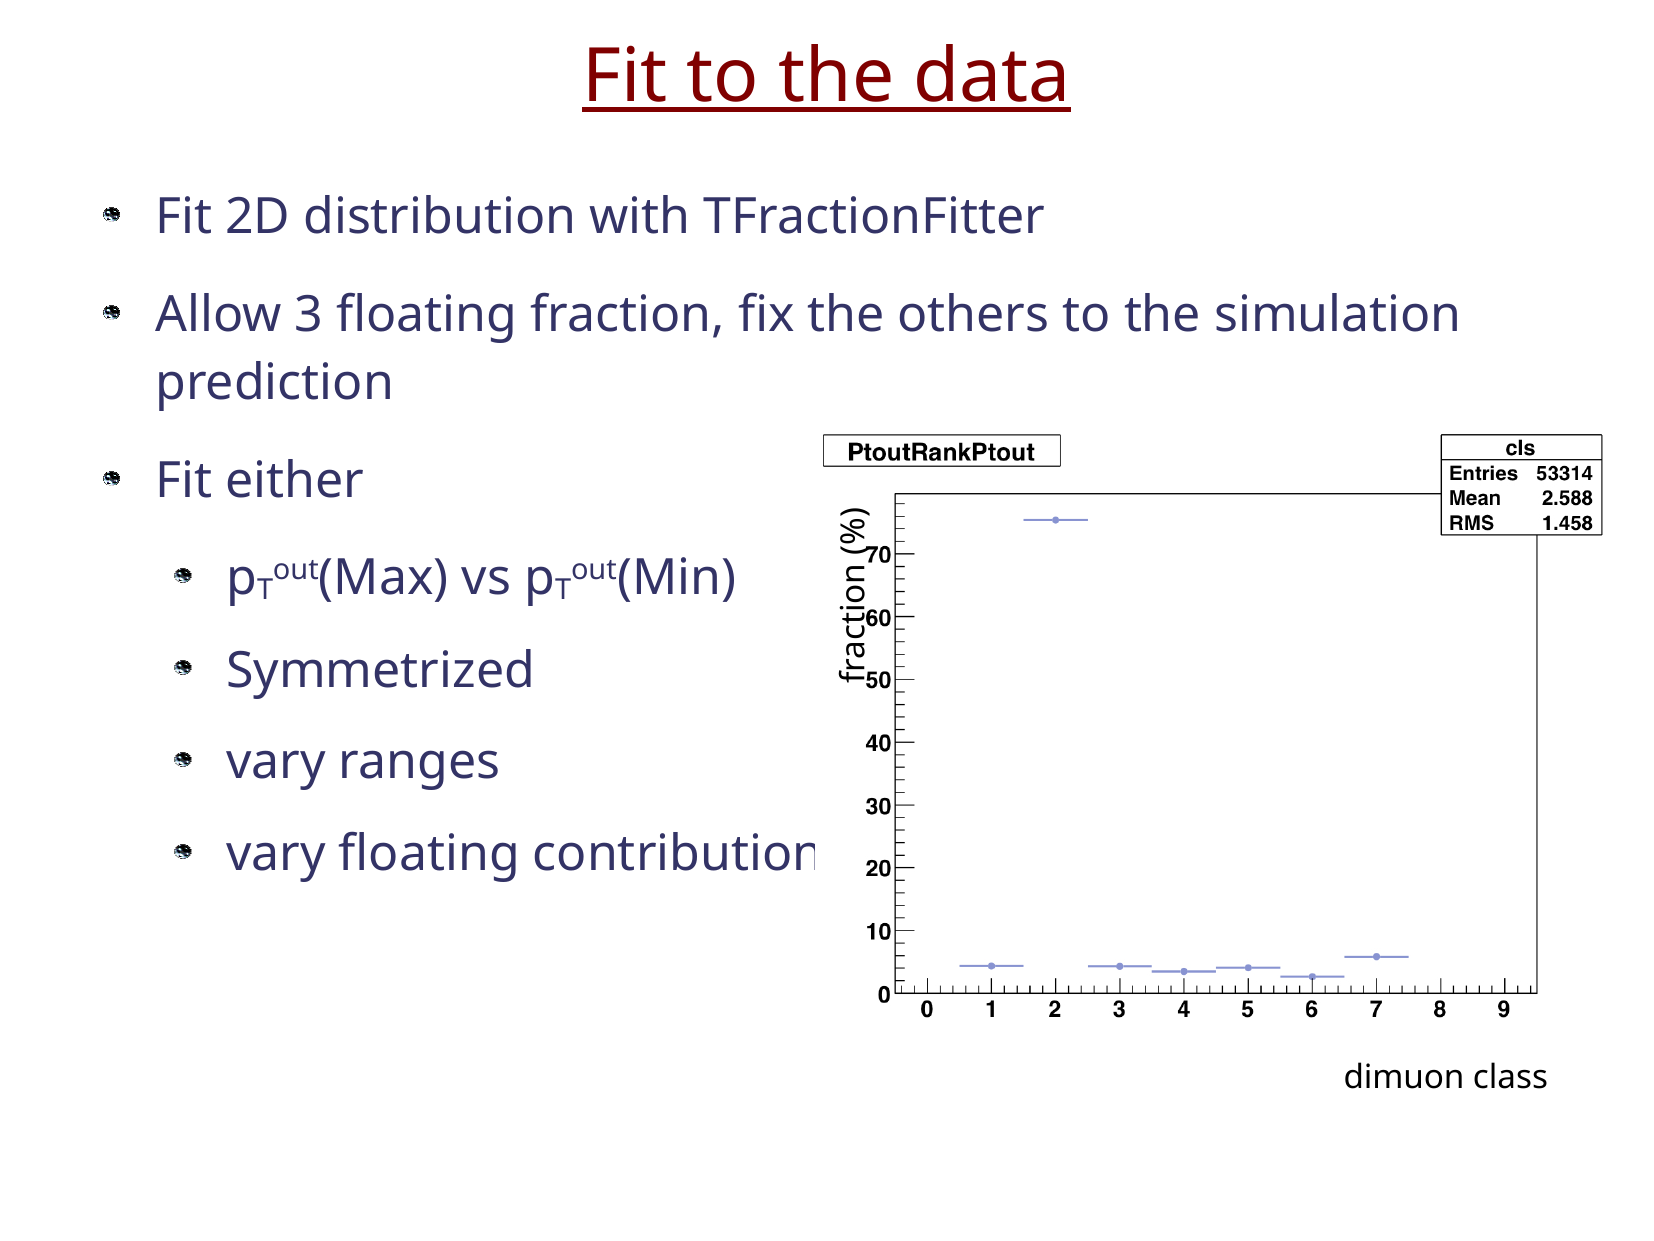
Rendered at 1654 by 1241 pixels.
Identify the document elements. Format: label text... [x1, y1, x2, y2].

title Fit to the data [129, 14, 1524, 130]
text_box fraction (%) [821, 489, 888, 699]
picture [815, 431, 1618, 1056]
list Fit 2D distribution with TFractionFitter Allow 3 floating fraction, fix the others to the simulation prediction Fit either pTout(Max) vs pTout(Min) Symmetrized vary ranges vary floating contribution [84, 179, 1573, 1097]
text_box dimuon class [1328, 1045, 1547, 1112]
